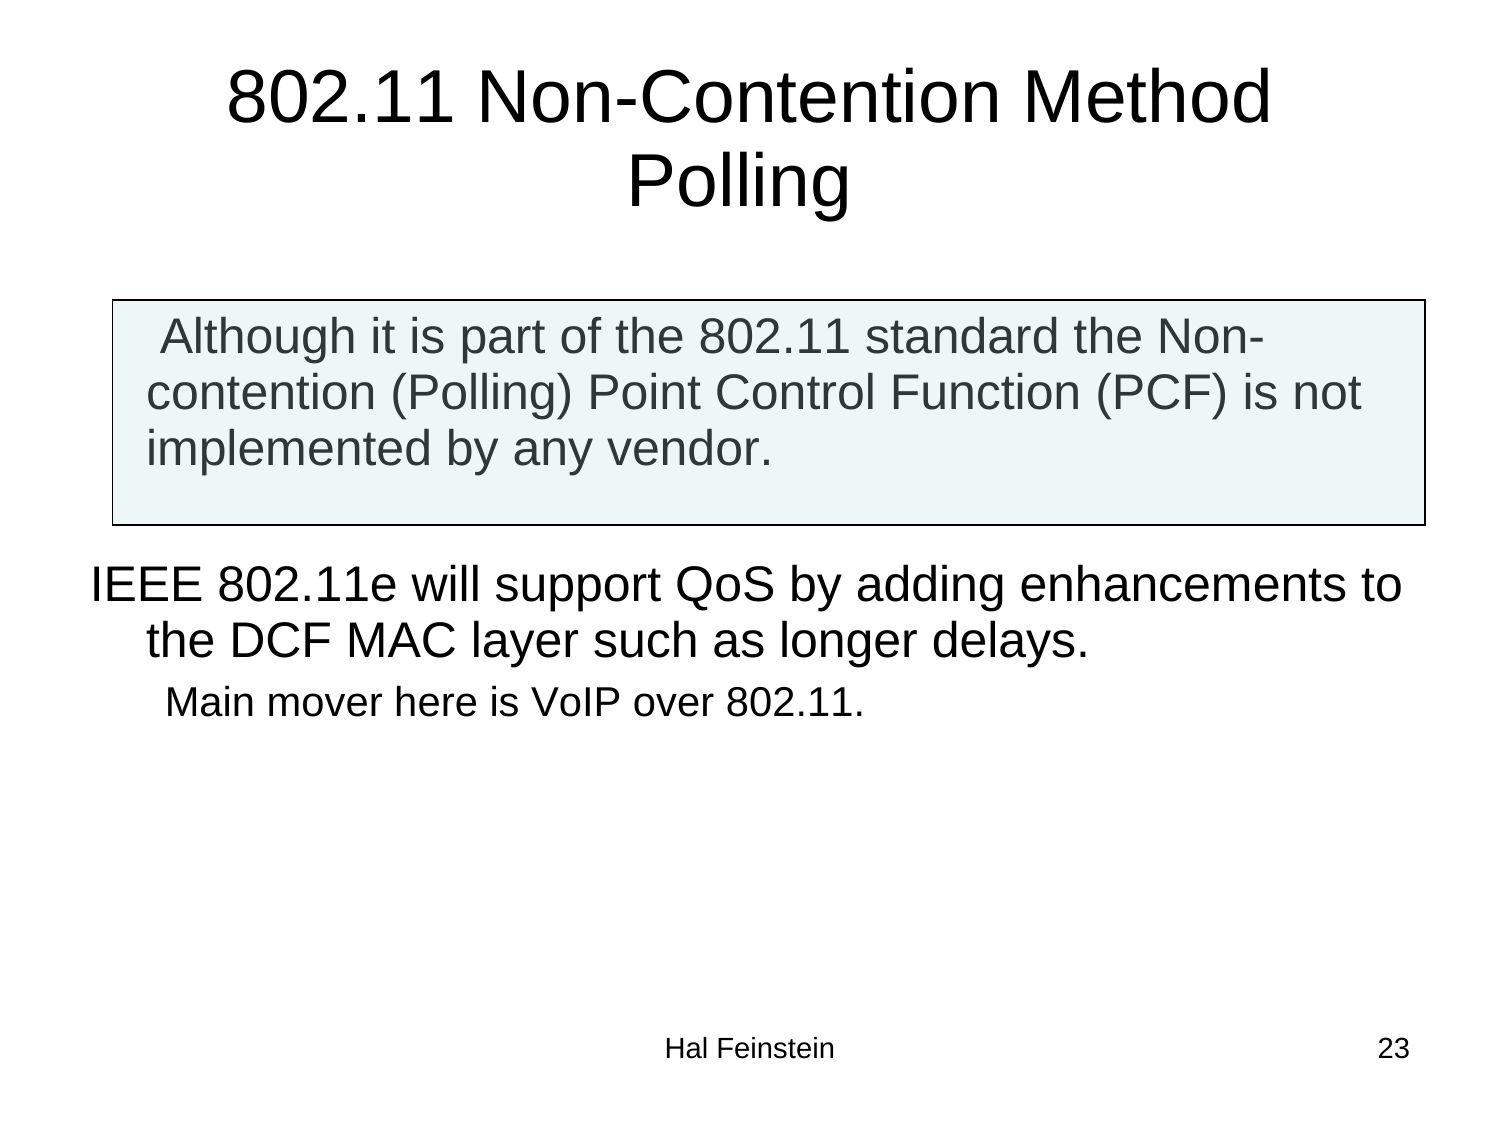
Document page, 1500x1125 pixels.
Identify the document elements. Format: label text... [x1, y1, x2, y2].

title 802.11 Non-Contention Method Polling [75, 0, 1426, 232]
text_box [112, 299, 1425, 526]
list Although it is part of the 802.11 standard the Non-contention (Polling) Point Control Function (PCF) is not implemented by any vendor. IEEE 802.11e will support QoS by adding enhancements to the DCF MAC layer such as longer delays. Main mover here is VoIP over 802.11. [75, 232, 1426, 976]
